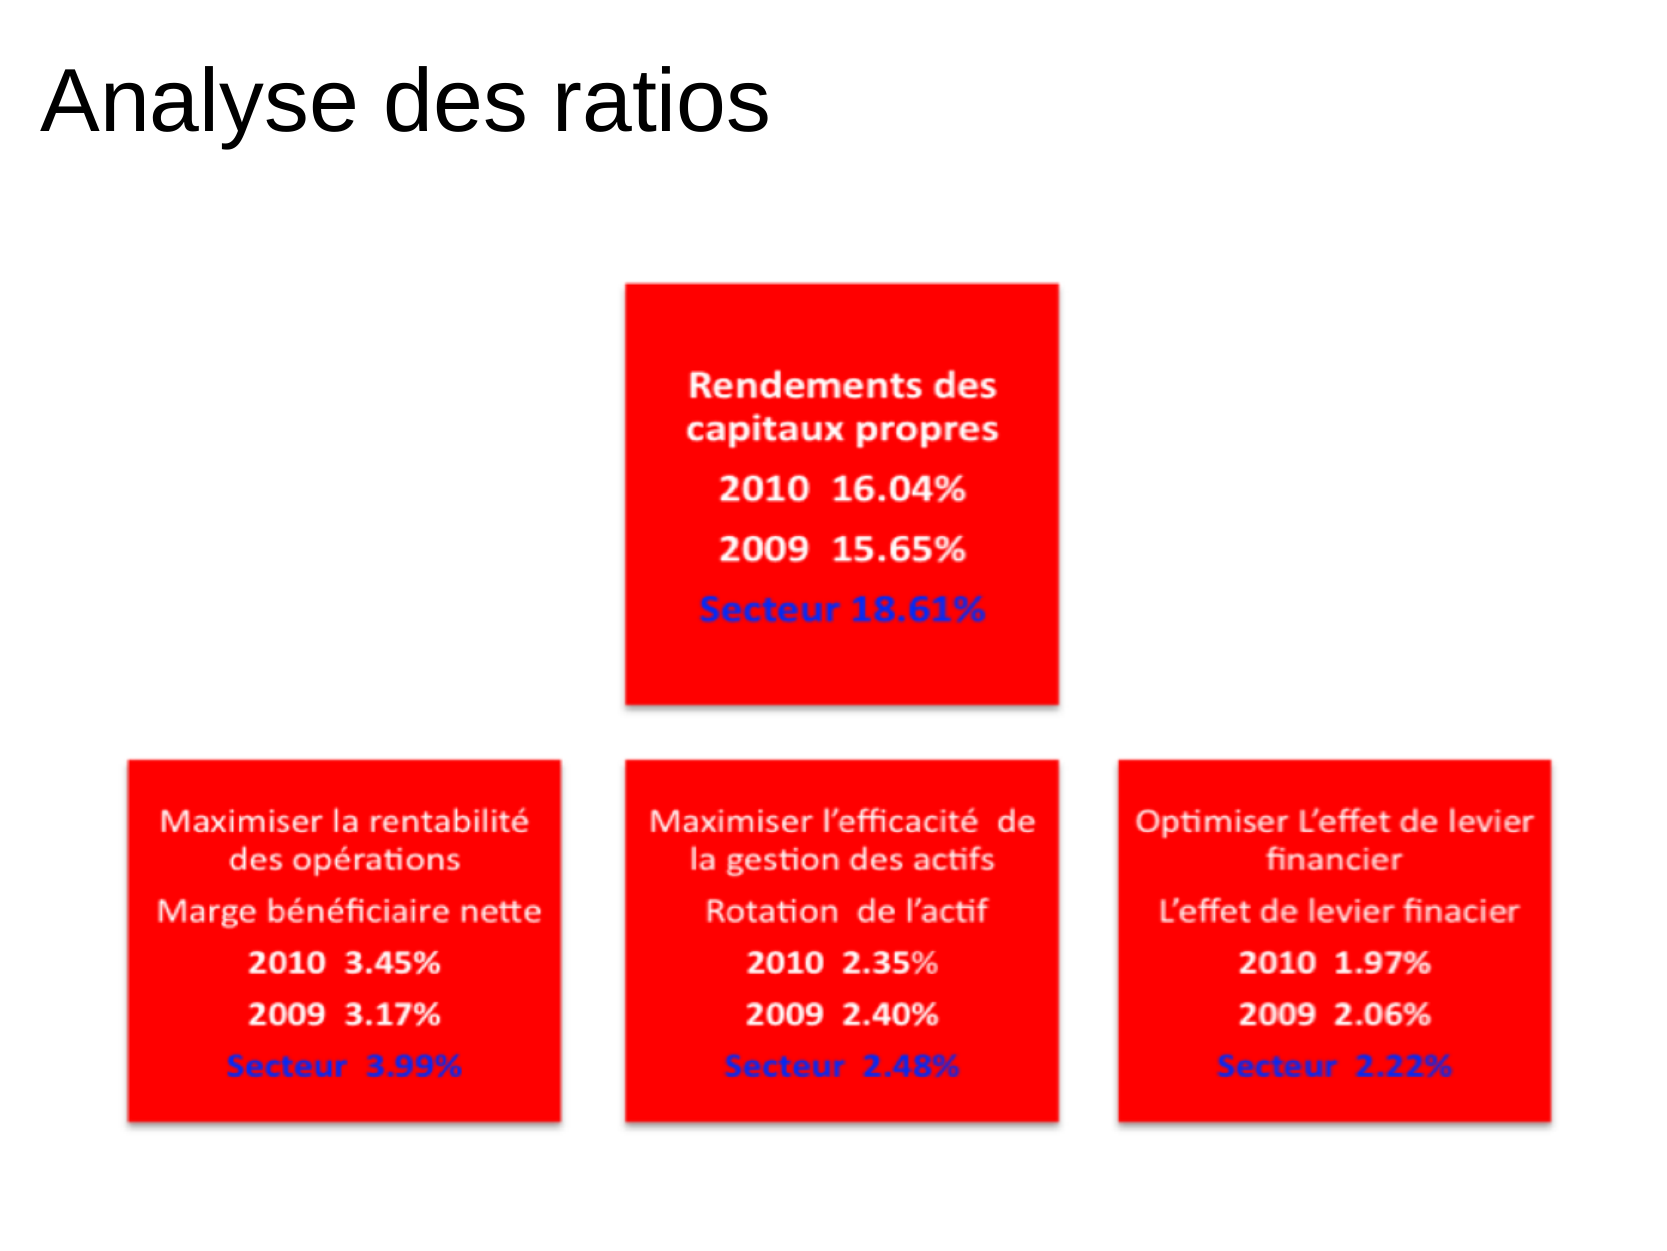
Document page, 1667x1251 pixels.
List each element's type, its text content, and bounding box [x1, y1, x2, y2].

title Analyse des ratios [40, 50, 1627, 201]
picture [112, 274, 1567, 1144]
